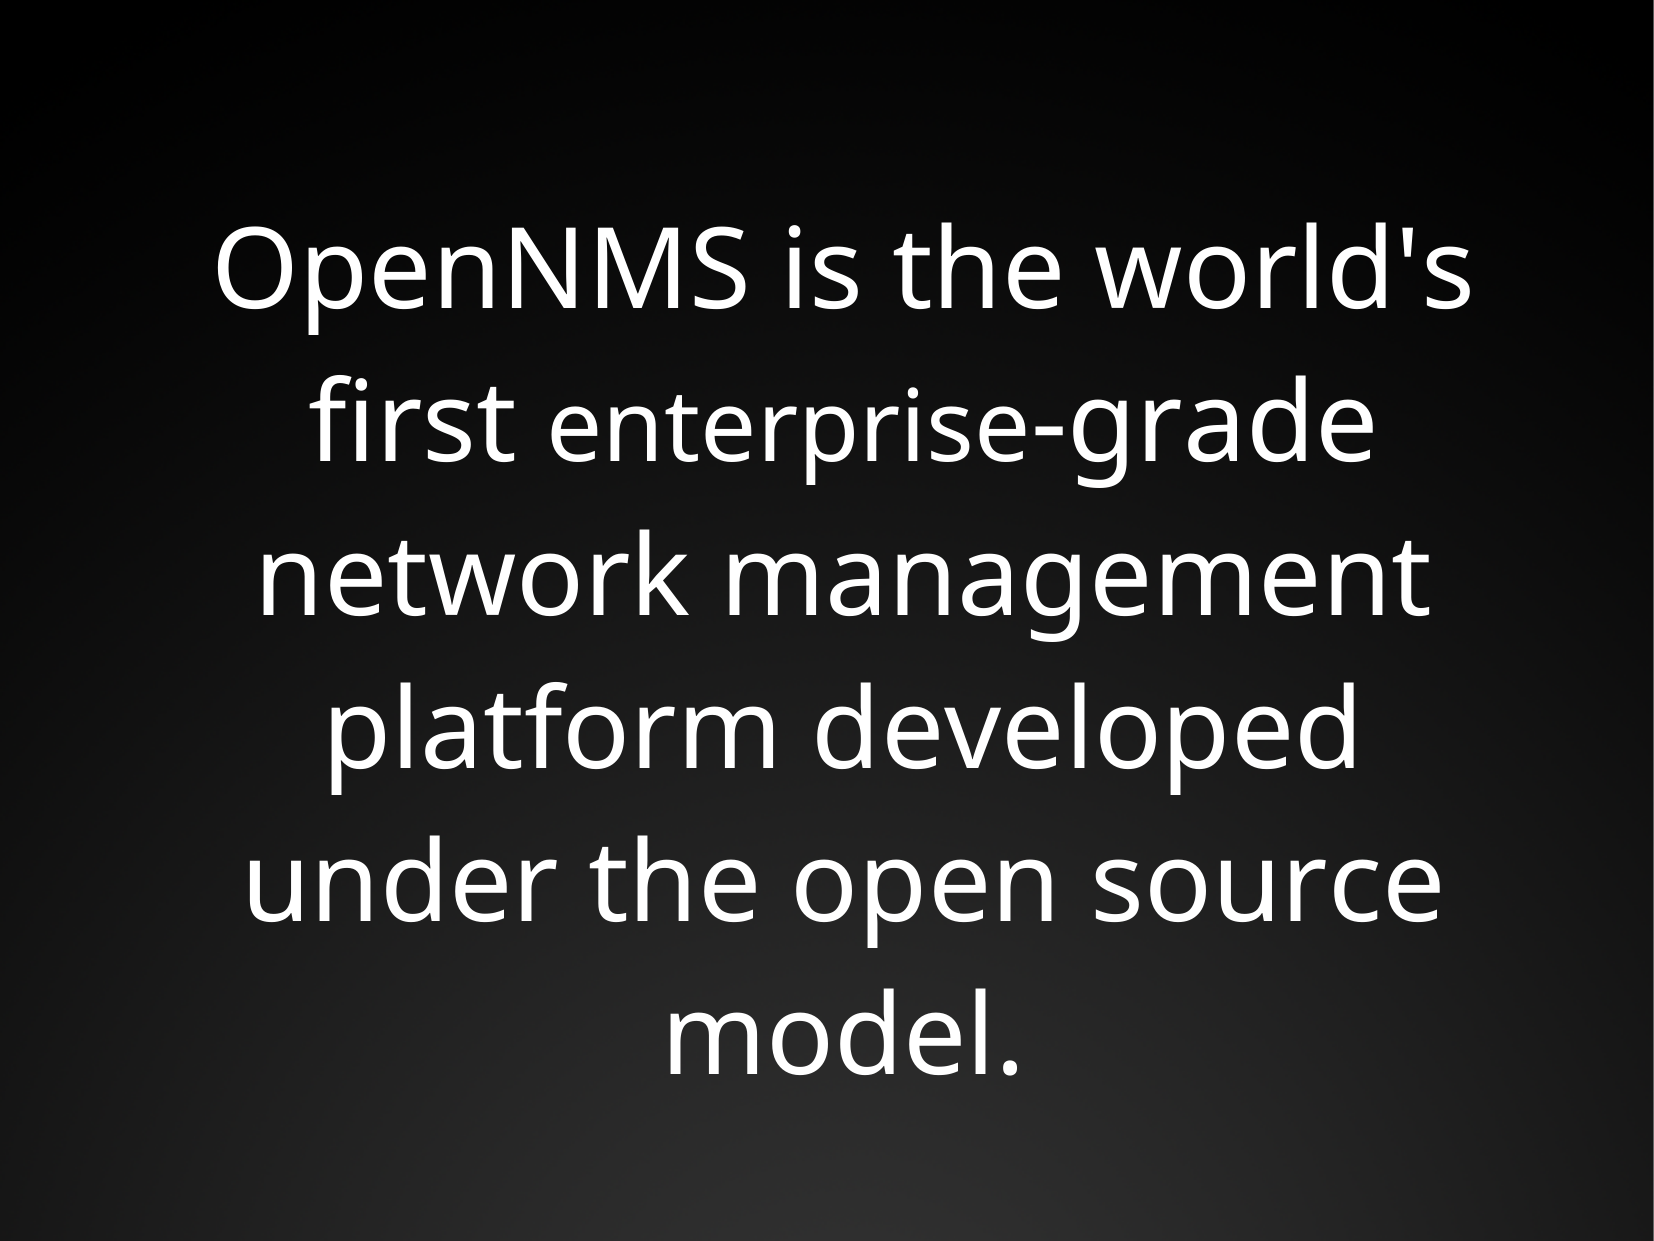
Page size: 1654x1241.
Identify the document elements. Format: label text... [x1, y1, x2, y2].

picture [0, 0, 1654, 1241]
text_box OpenNMS is the world's first enterprise-grade network management platform developed under the open source model. [187, 180, 1501, 993]
